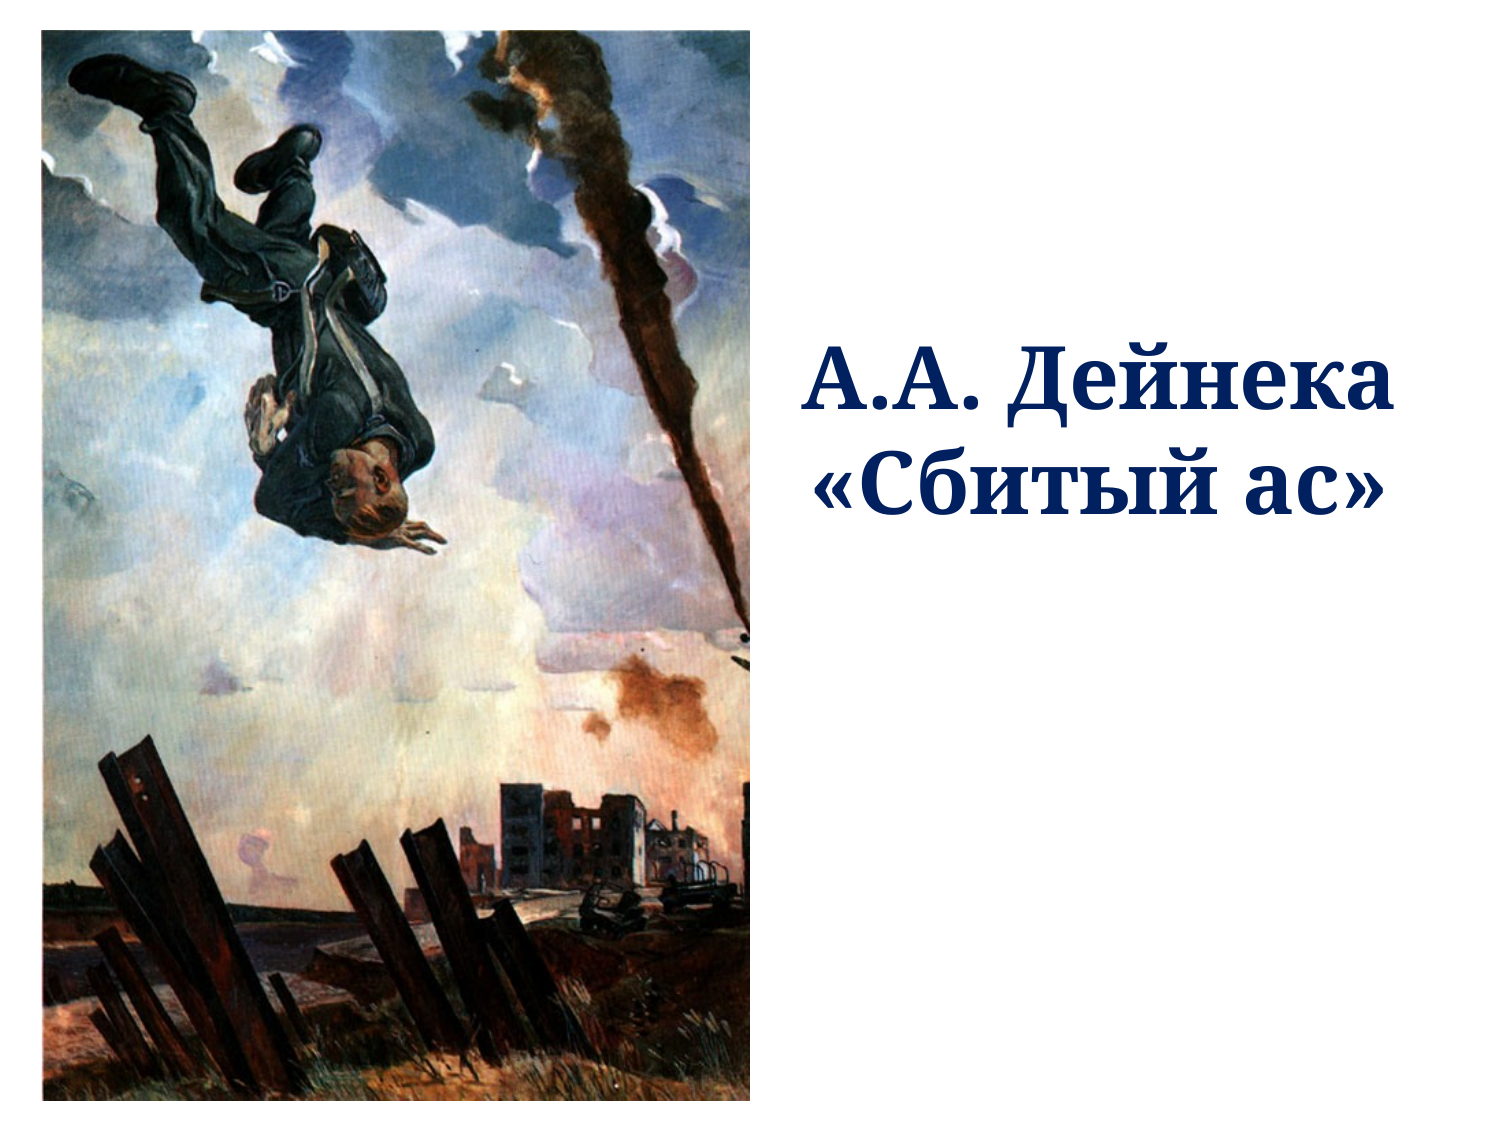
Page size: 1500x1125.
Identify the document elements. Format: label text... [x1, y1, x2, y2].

picture [41, 30, 750, 1101]
title А.А. Дейнека «Сбитый ас» [773, 314, 1425, 575]
